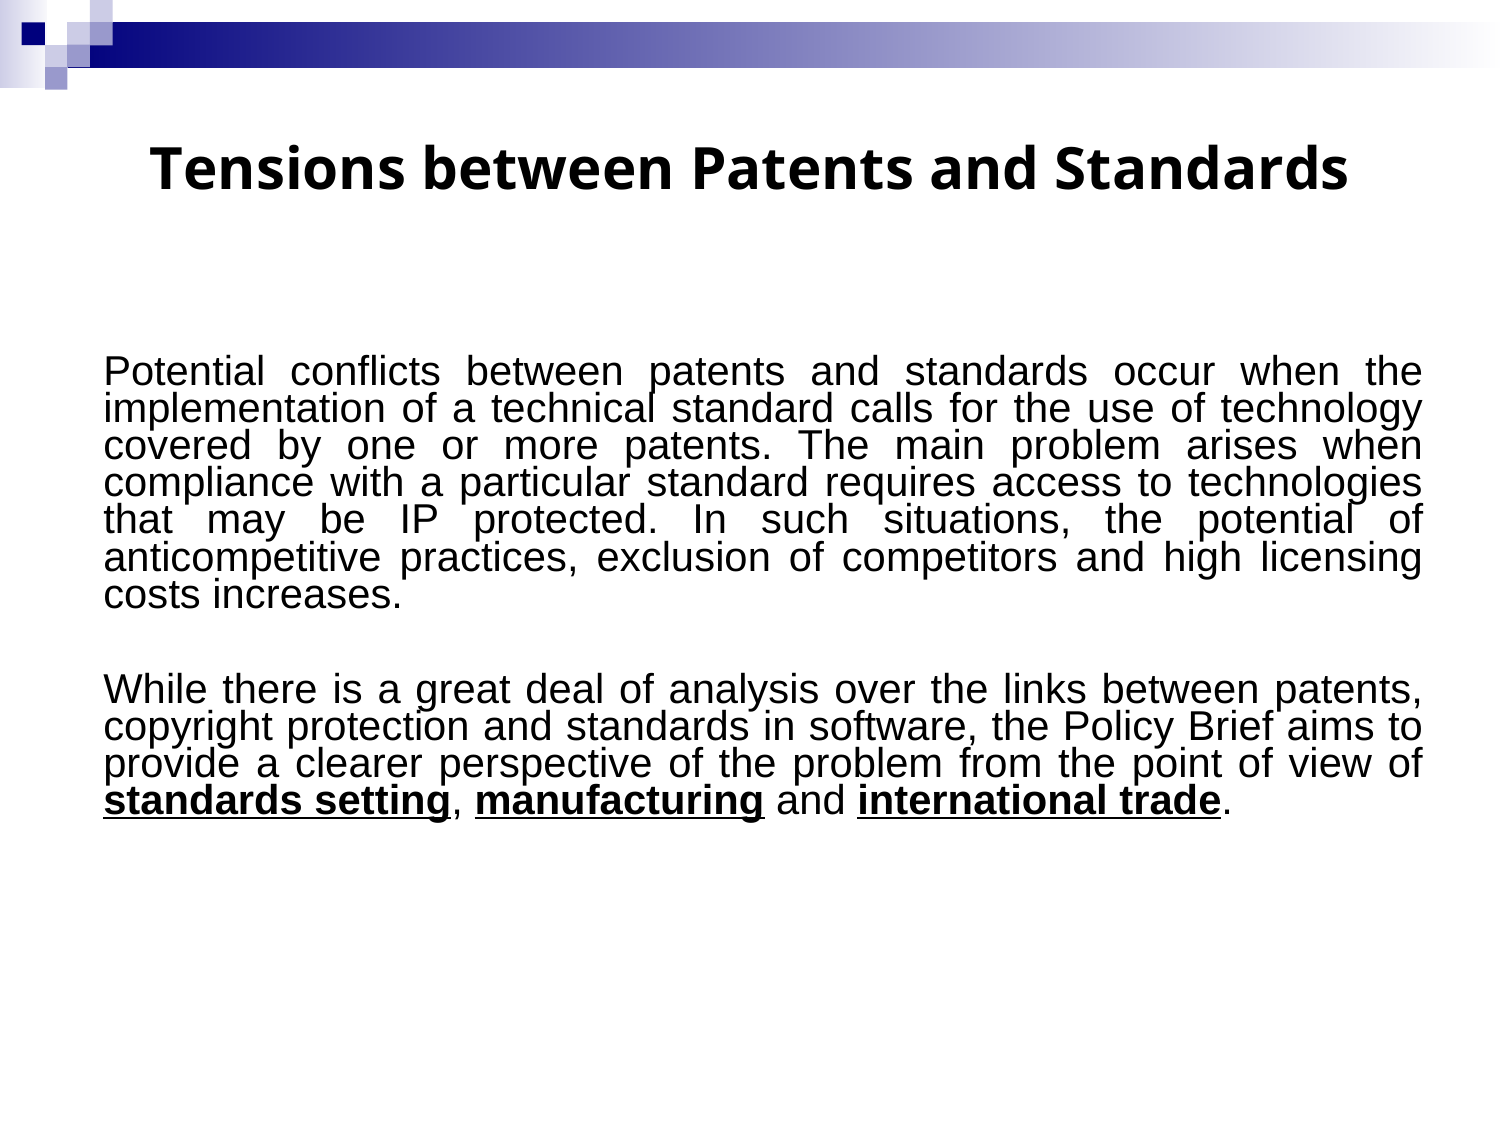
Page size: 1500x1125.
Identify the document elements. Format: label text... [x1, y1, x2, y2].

list Potential conflicts between patents and standards occur when the implementation of a technical standard calls for the use of technology covered by one or more patents. The main problem arises when compliance with a particular standard requires access to technologies that may be IP protected. In such situations, the potential of anticompetitive practices, exclusion of competitors and high licensing costs increases. While there is a great deal of analysis over the links between patents, copyright protection and standards in software, the Policy Brief aims to provide a clearer perspective of the problem from the point of view of standards setting, manufacturing and international trade. [88, 243, 1439, 1000]
title Tensions between Patents and Standards [75, 91, 1426, 243]
